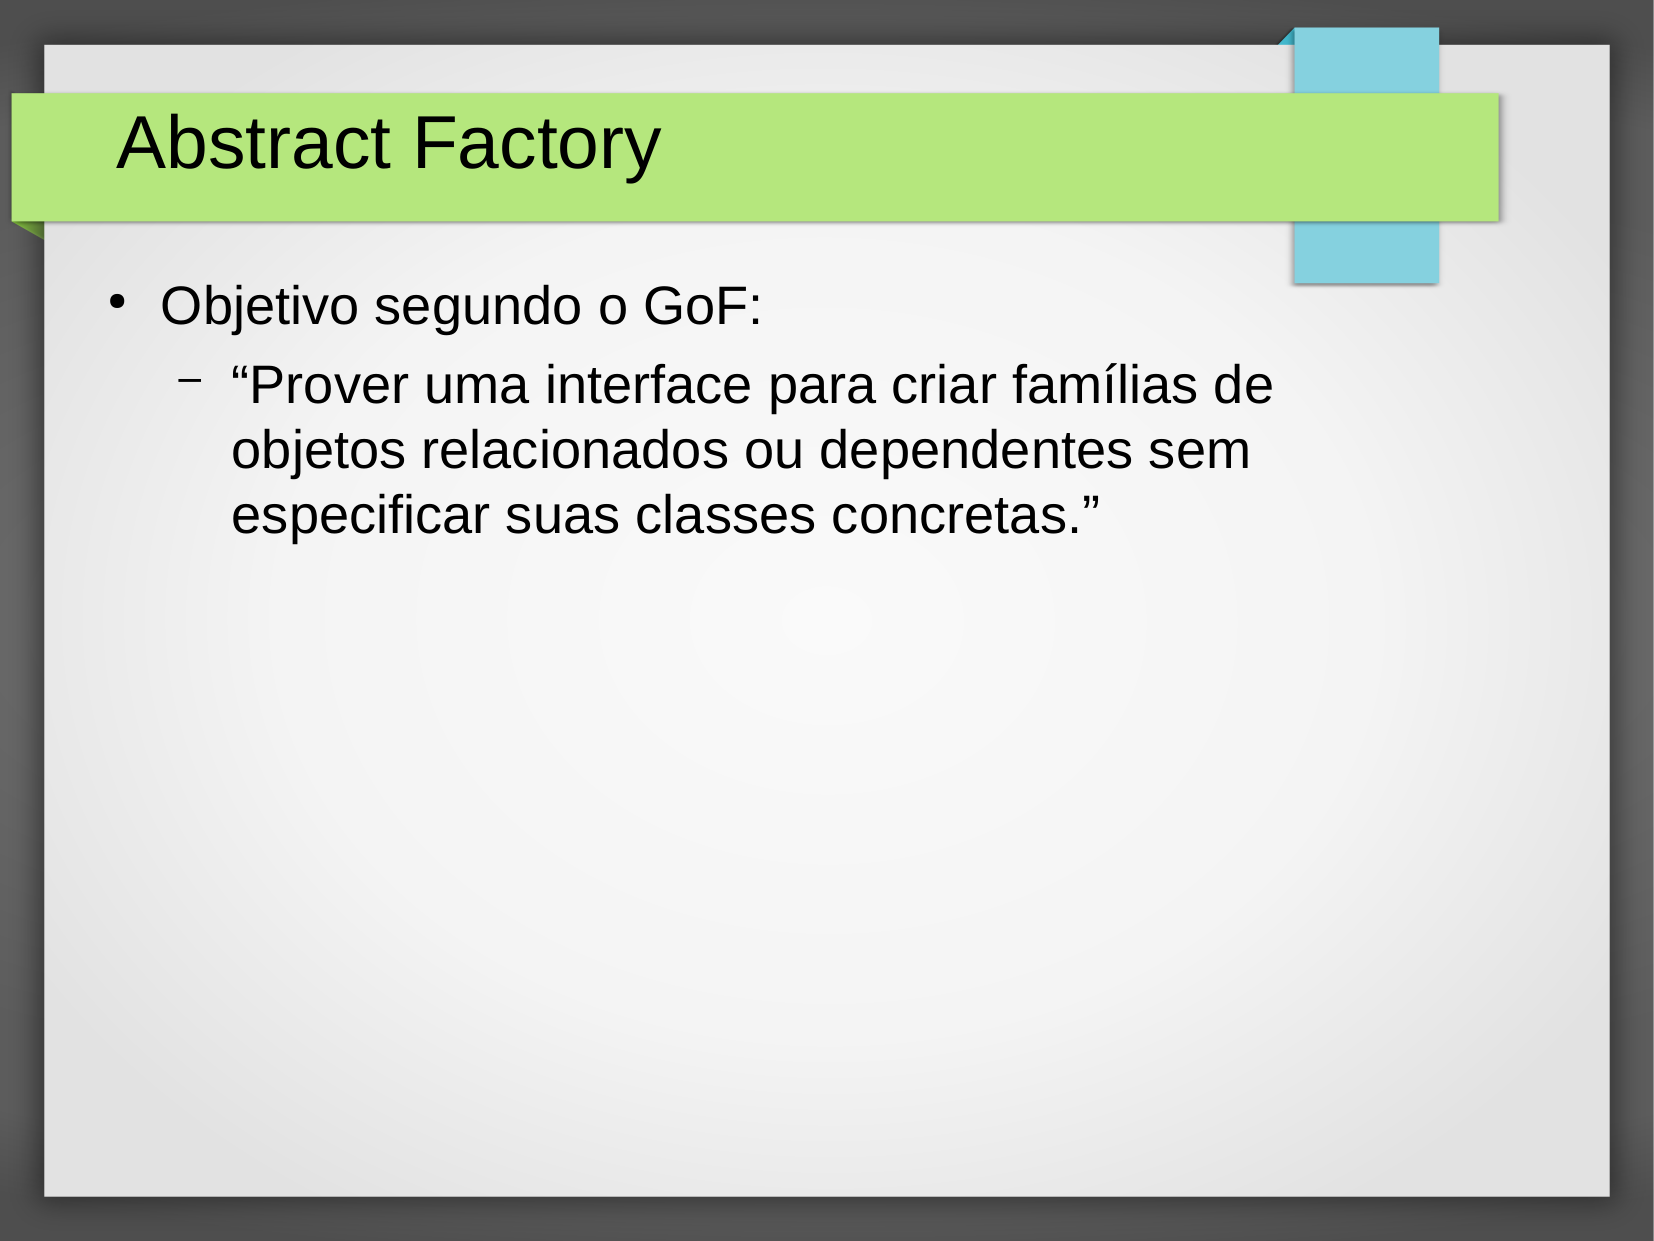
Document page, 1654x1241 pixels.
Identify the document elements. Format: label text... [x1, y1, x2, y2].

picture [0, 0, 1654, 1241]
title Abstract Factory [75, 45, 1426, 233]
list Objetivo segundo o GoF: “Prover uma interface para criar famílias de objetos relacionados ou dependentes sem especificar suas classes concretas.” [75, 262, 1426, 1005]
